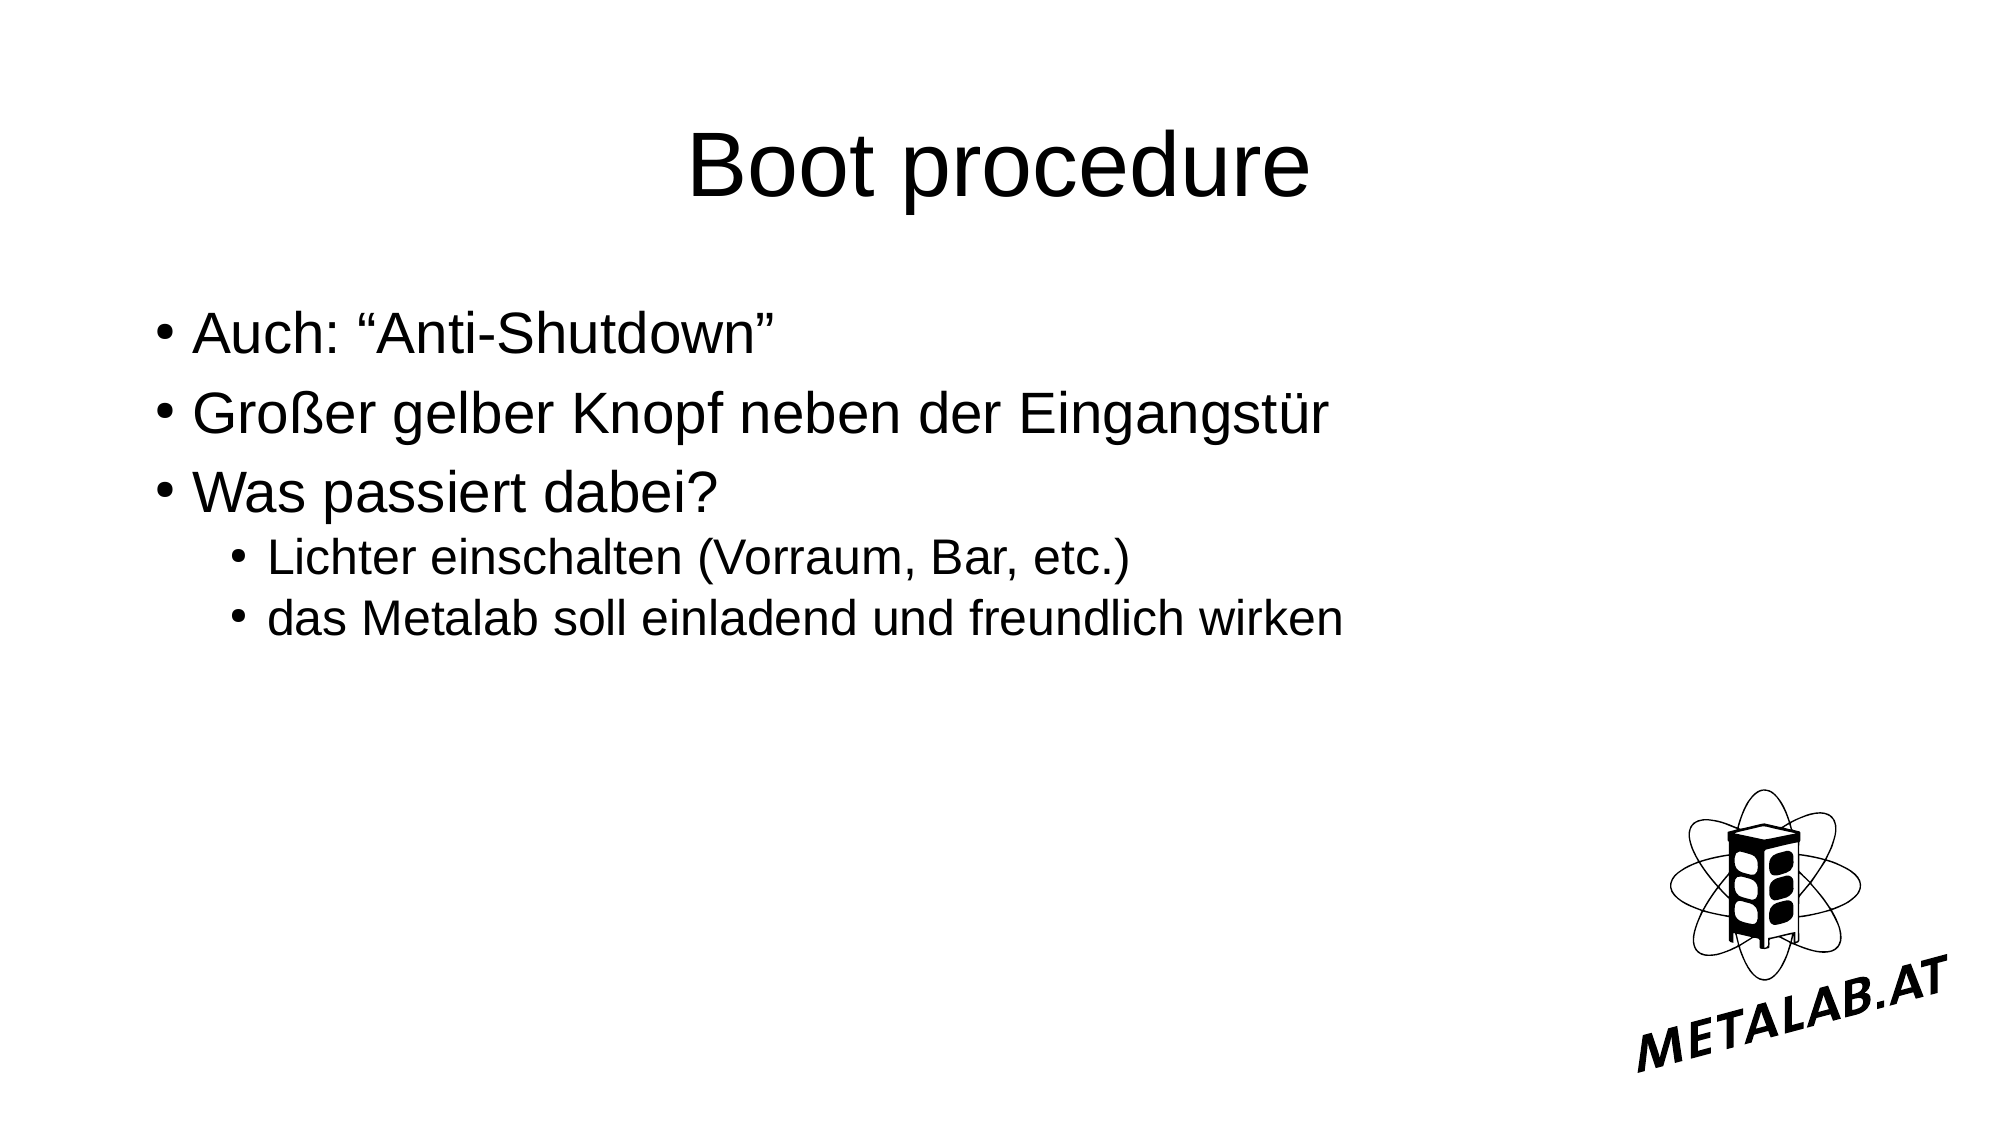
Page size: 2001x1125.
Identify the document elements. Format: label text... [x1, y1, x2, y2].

list Auch: “Anti-Shutdown” Großer gelber Knopf neben der Eingangstür Was passiert dabei? Lichter einschalten (Vorraum, Bar, etc.) das Metalab soll einladend und freundlich wirken [137, 299, 1863, 1014]
title Boot procedure [137, 59, 1863, 278]
